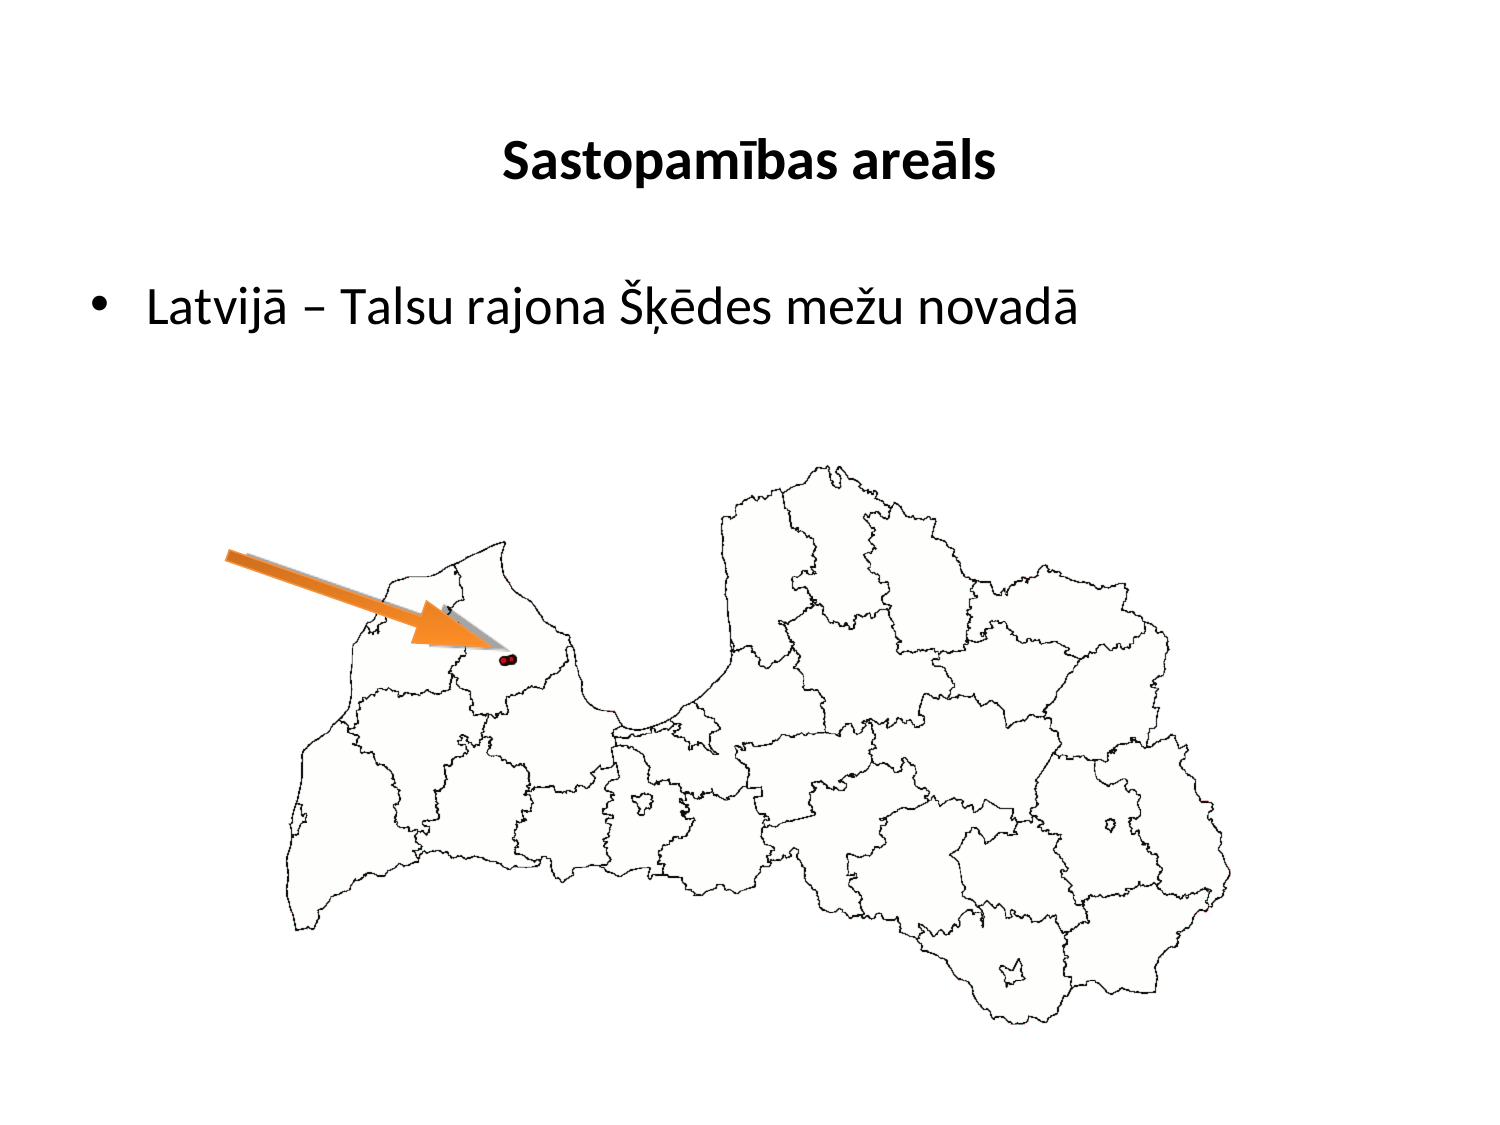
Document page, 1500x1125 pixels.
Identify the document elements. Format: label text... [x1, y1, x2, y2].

list Latvijā – Talsu rajona Šķēdes mežu novadā [75, 262, 1426, 1006]
title Sastopamības areāls [75, 45, 1426, 233]
text_box [225, 549, 492, 647]
picture [285, 1006, 1231, 1025]
